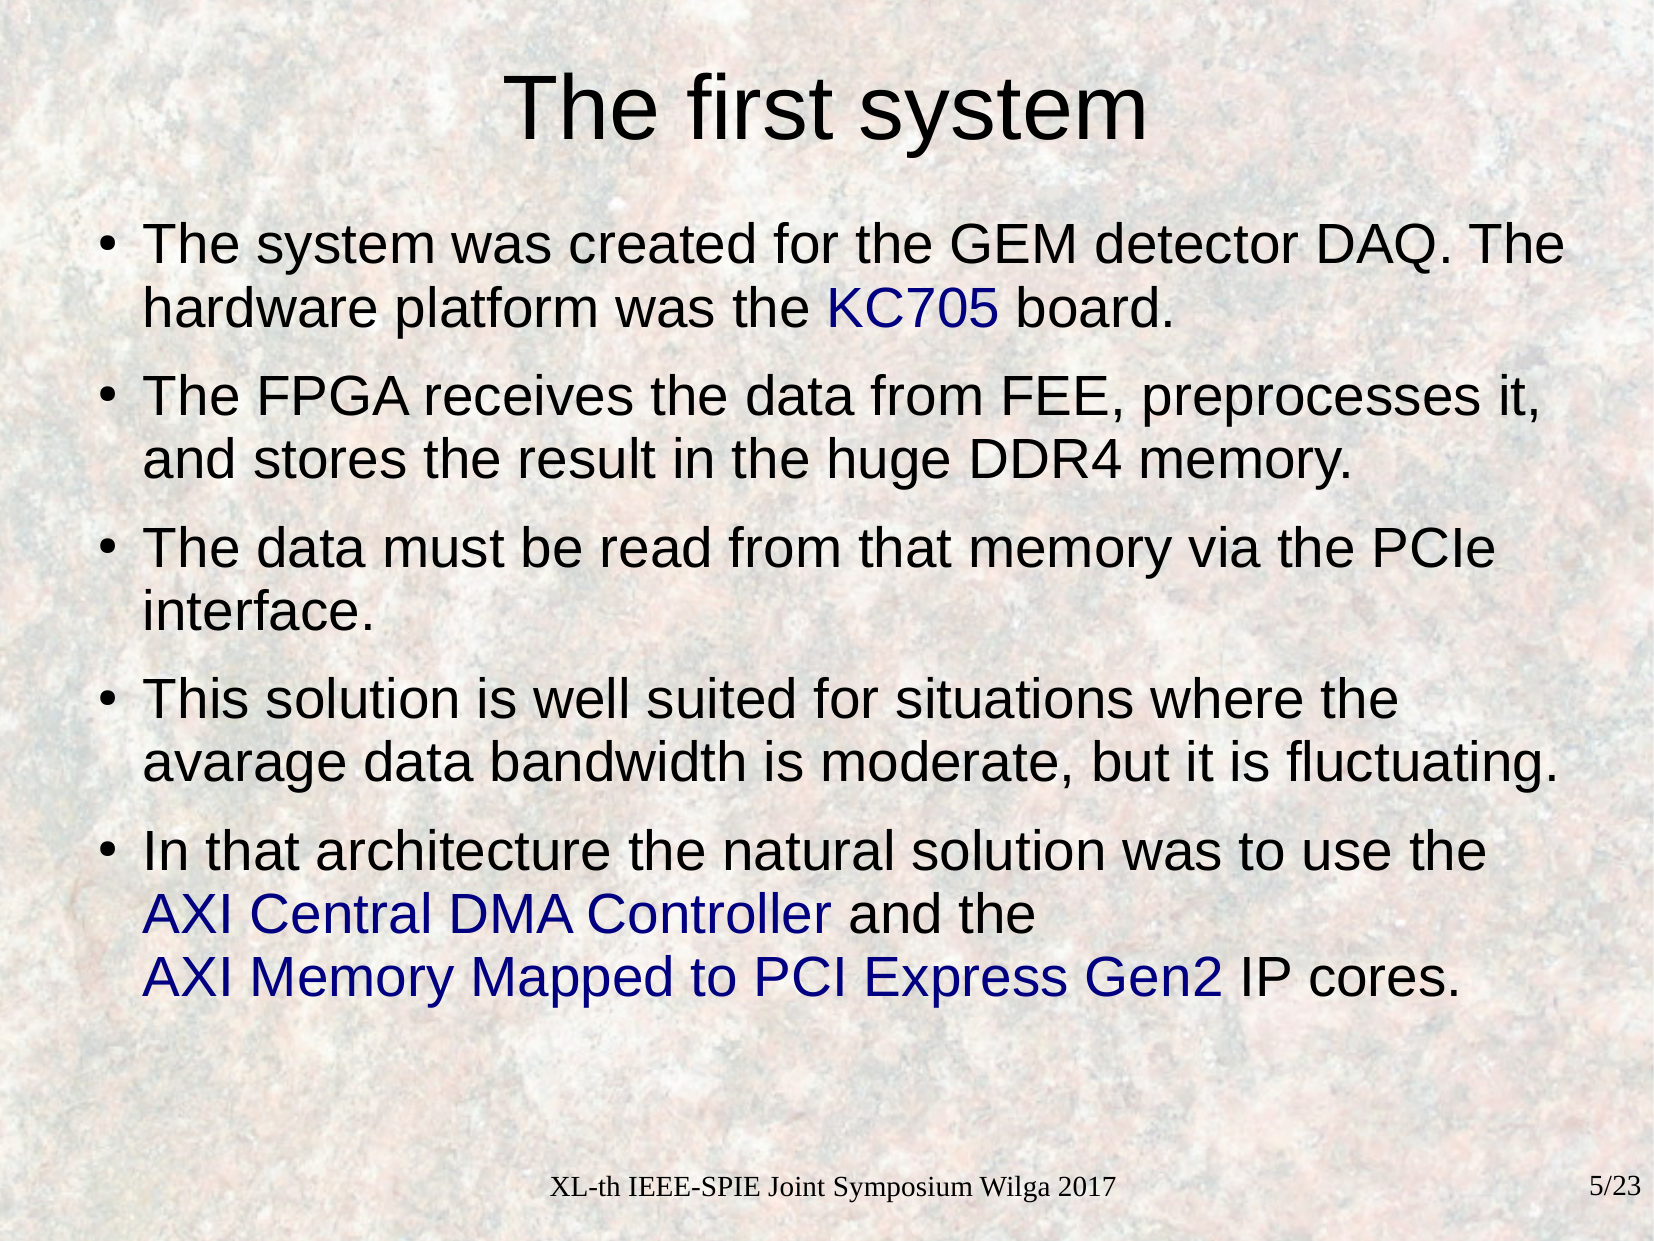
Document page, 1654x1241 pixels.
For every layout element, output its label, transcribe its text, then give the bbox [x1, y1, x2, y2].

list The system was created for the GEM detector DAQ. The hardware platform was the KC705 board. The FPGA receives the data from FEE, preprocesses it, and stores the result in the huge DDR4 memory. The data must be read from that memory via the PCIe interface. This solution is well suited for situations where the avarage data bandwidth is moderate, but it is fluctuating. In that architecture the natural solution was to use the AXI Central DMA Controller and the AXI Memory Mapped to PCI Express Gen2 IP cores. [82, 212, 1571, 1075]
title The first system [82, 49, 1571, 166]
picture [0, 0, 1654, 1241]
